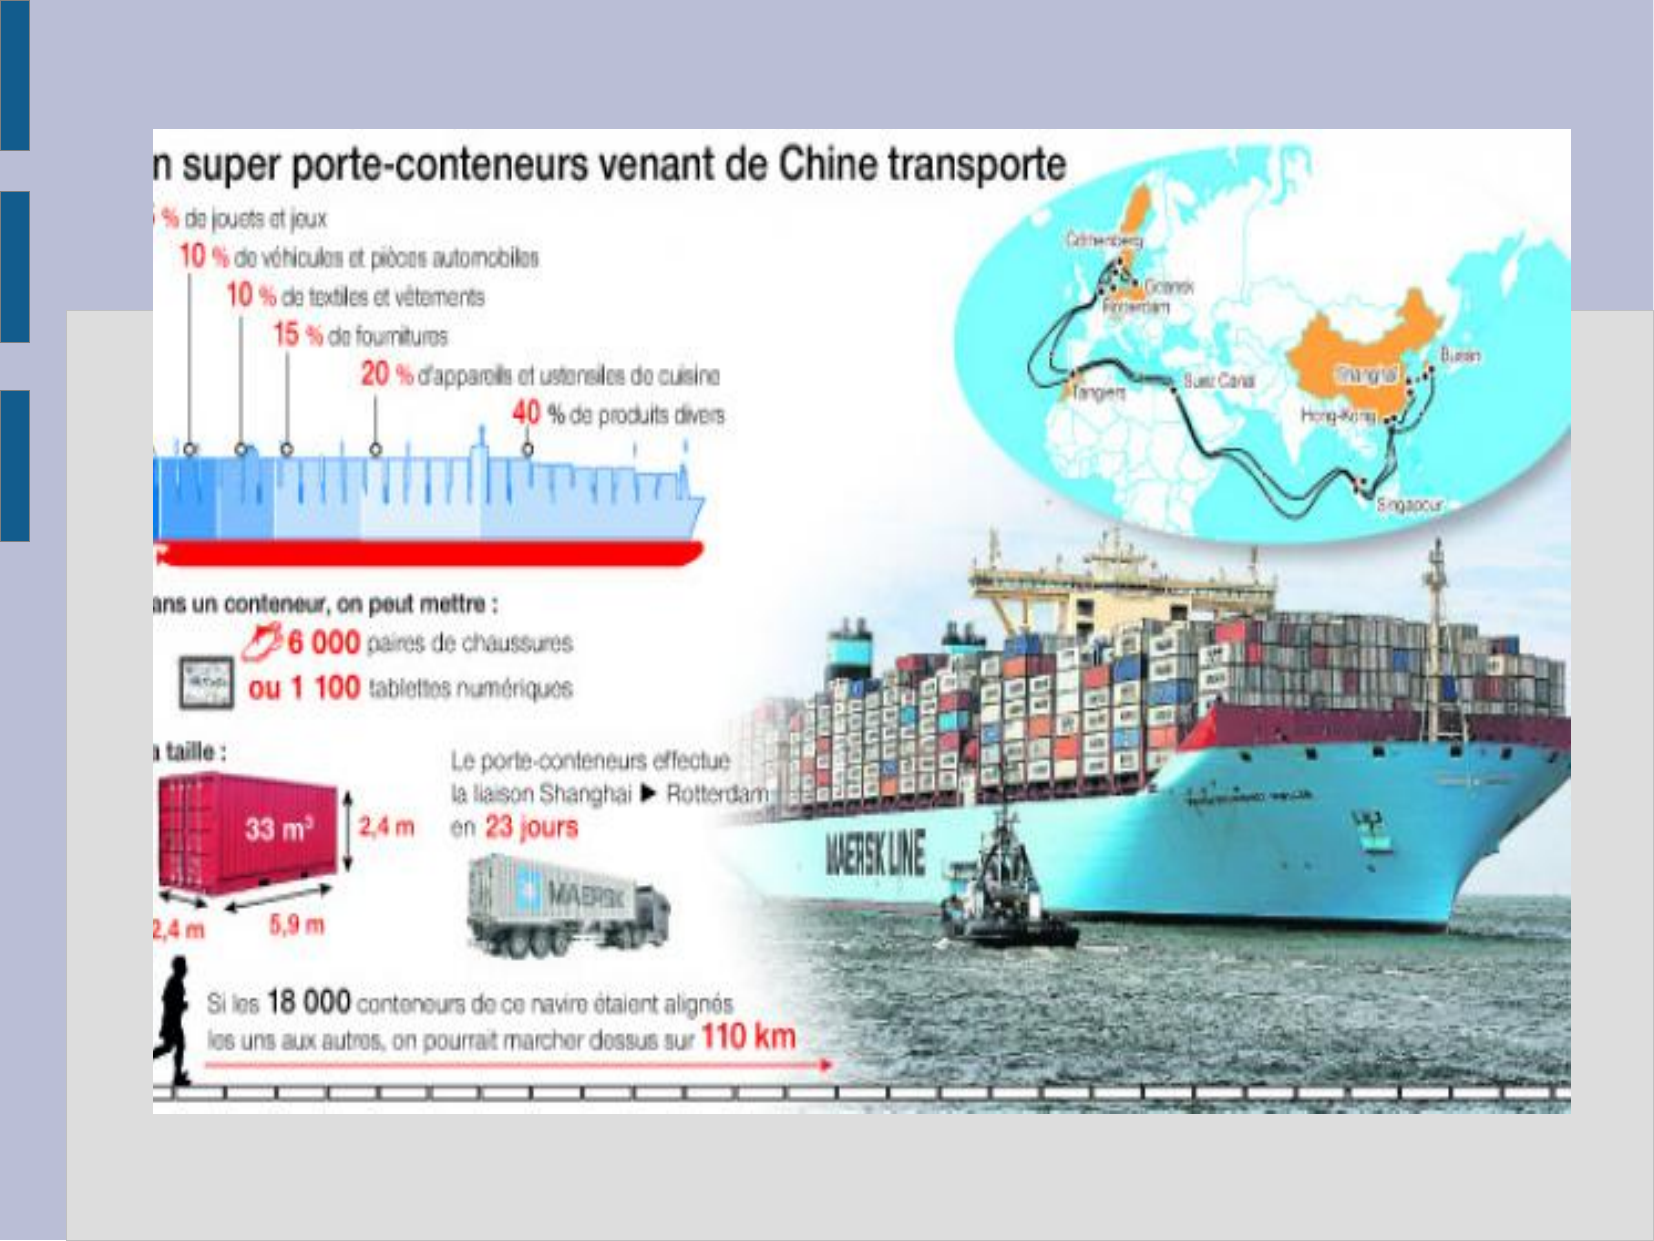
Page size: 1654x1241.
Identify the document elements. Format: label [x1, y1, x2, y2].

picture [153, 129, 1571, 1114]
